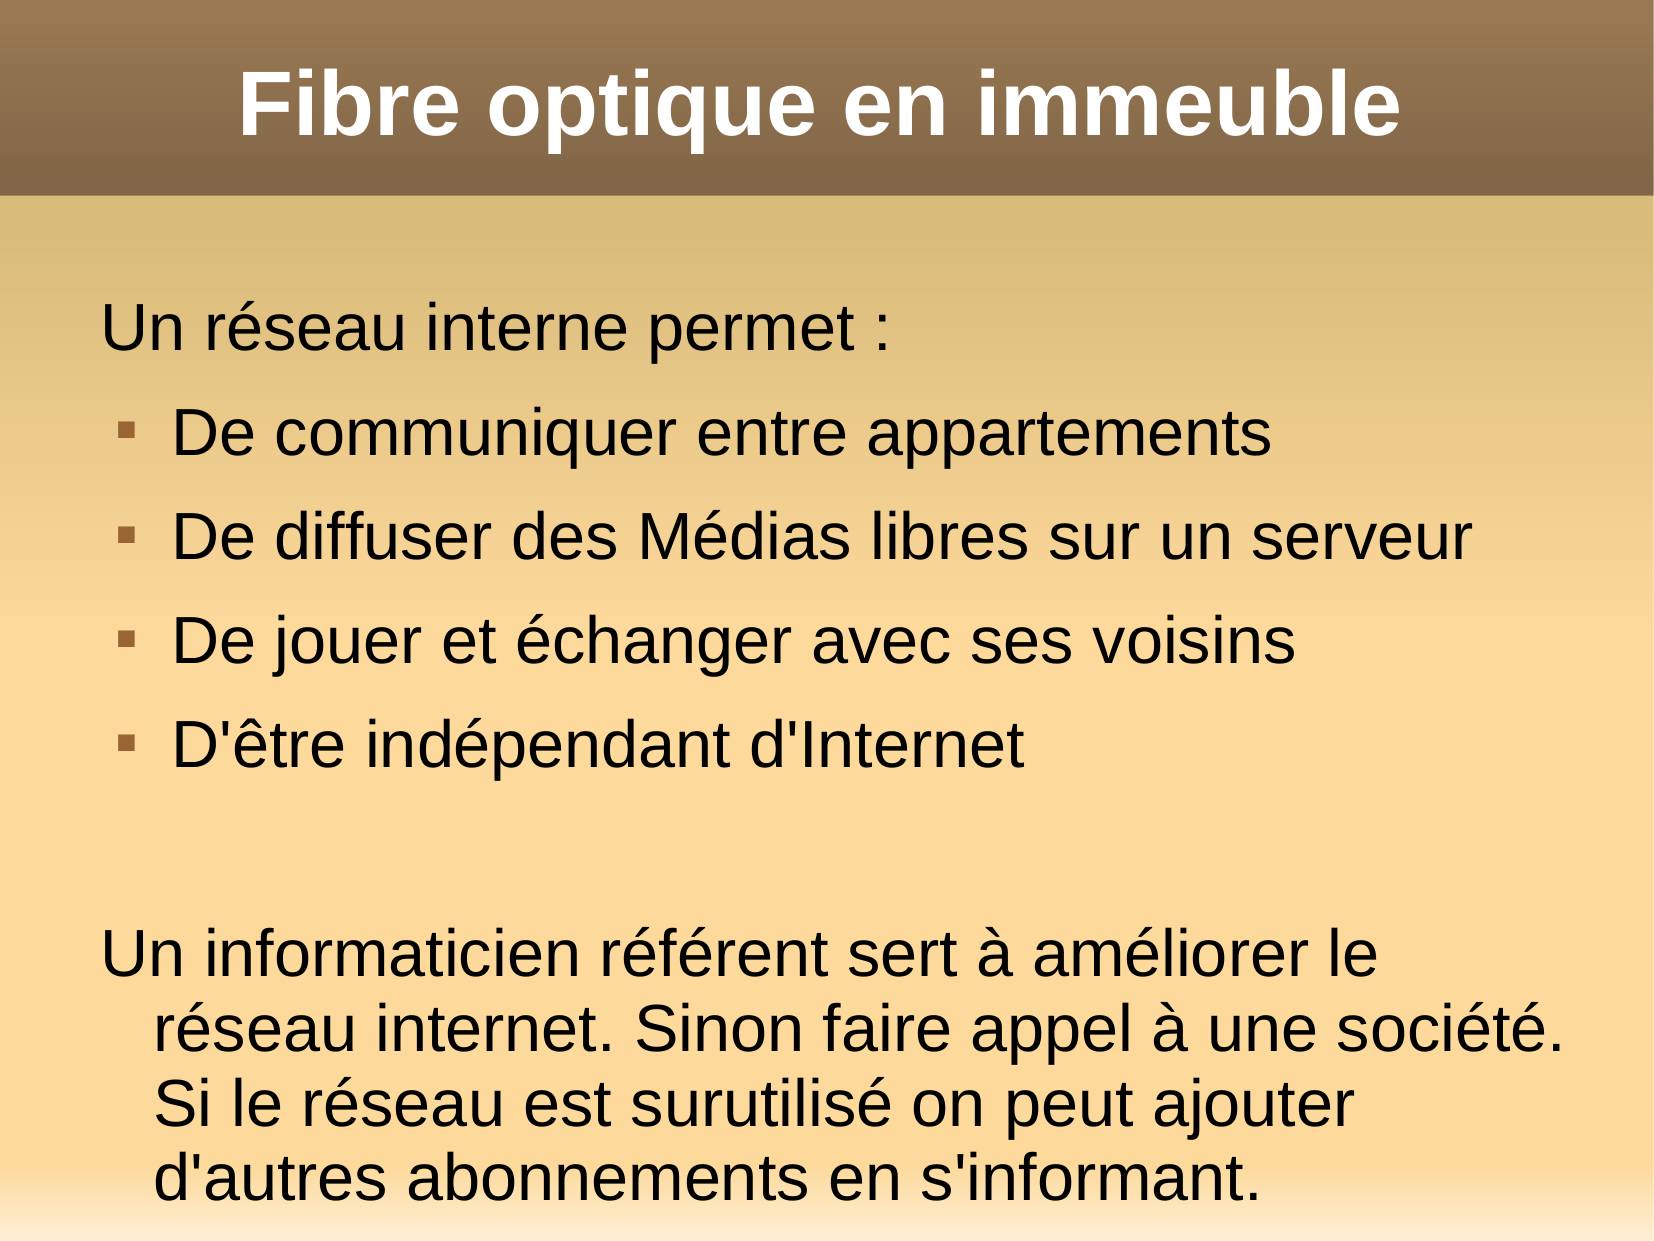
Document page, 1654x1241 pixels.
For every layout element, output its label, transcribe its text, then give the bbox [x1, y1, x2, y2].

picture [0, 0, 1654, 1241]
list Un réseau interne permet : De communiquer entre appartements De diffuser des Médias libres sur un serveur De jouer et échanger avec ses voisins D'être indépendant d'Internet Un informaticien référent sert à améliorer le réseau internet. Sinon faire appel à une société. Si le réseau est surutilisé on peut ajouter d'autres abonnements en s'informant. [82, 290, 1571, 1216]
title Fibre optique en immeuble [76, 0, 1565, 208]
